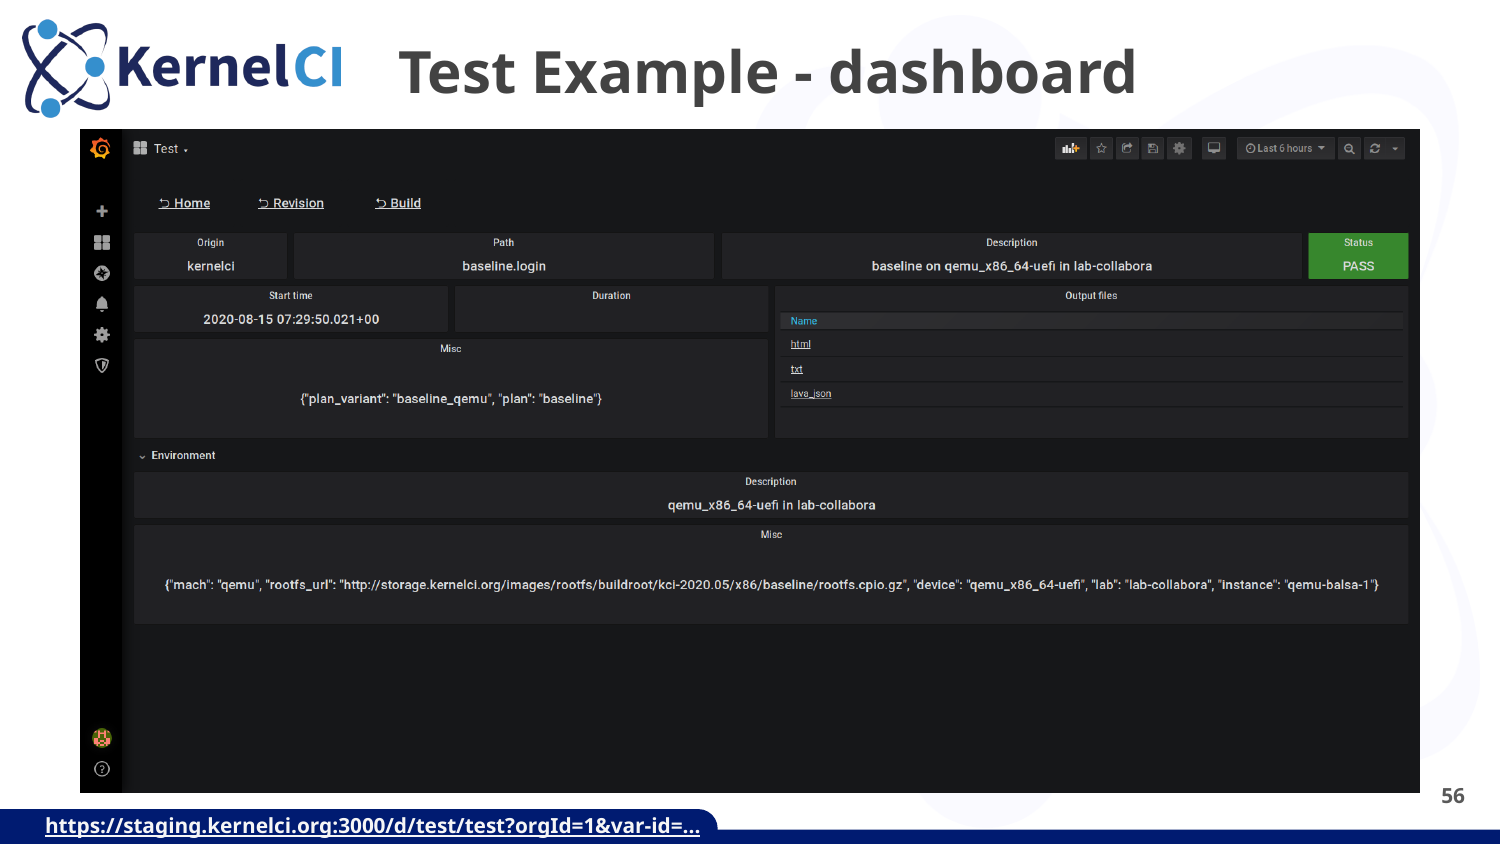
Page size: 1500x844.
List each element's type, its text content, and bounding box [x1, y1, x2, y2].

slide_number <number> [1389, 764, 1480, 830]
picture [22, 19, 341, 118]
picture [80, 15, 1480, 828]
title Test Example - dashboard [383, 23, 1455, 117]
text_box https://staging.kernelci.org:3000/d/test/test?orgId=1&var-id=... [0, 809, 718, 844]
